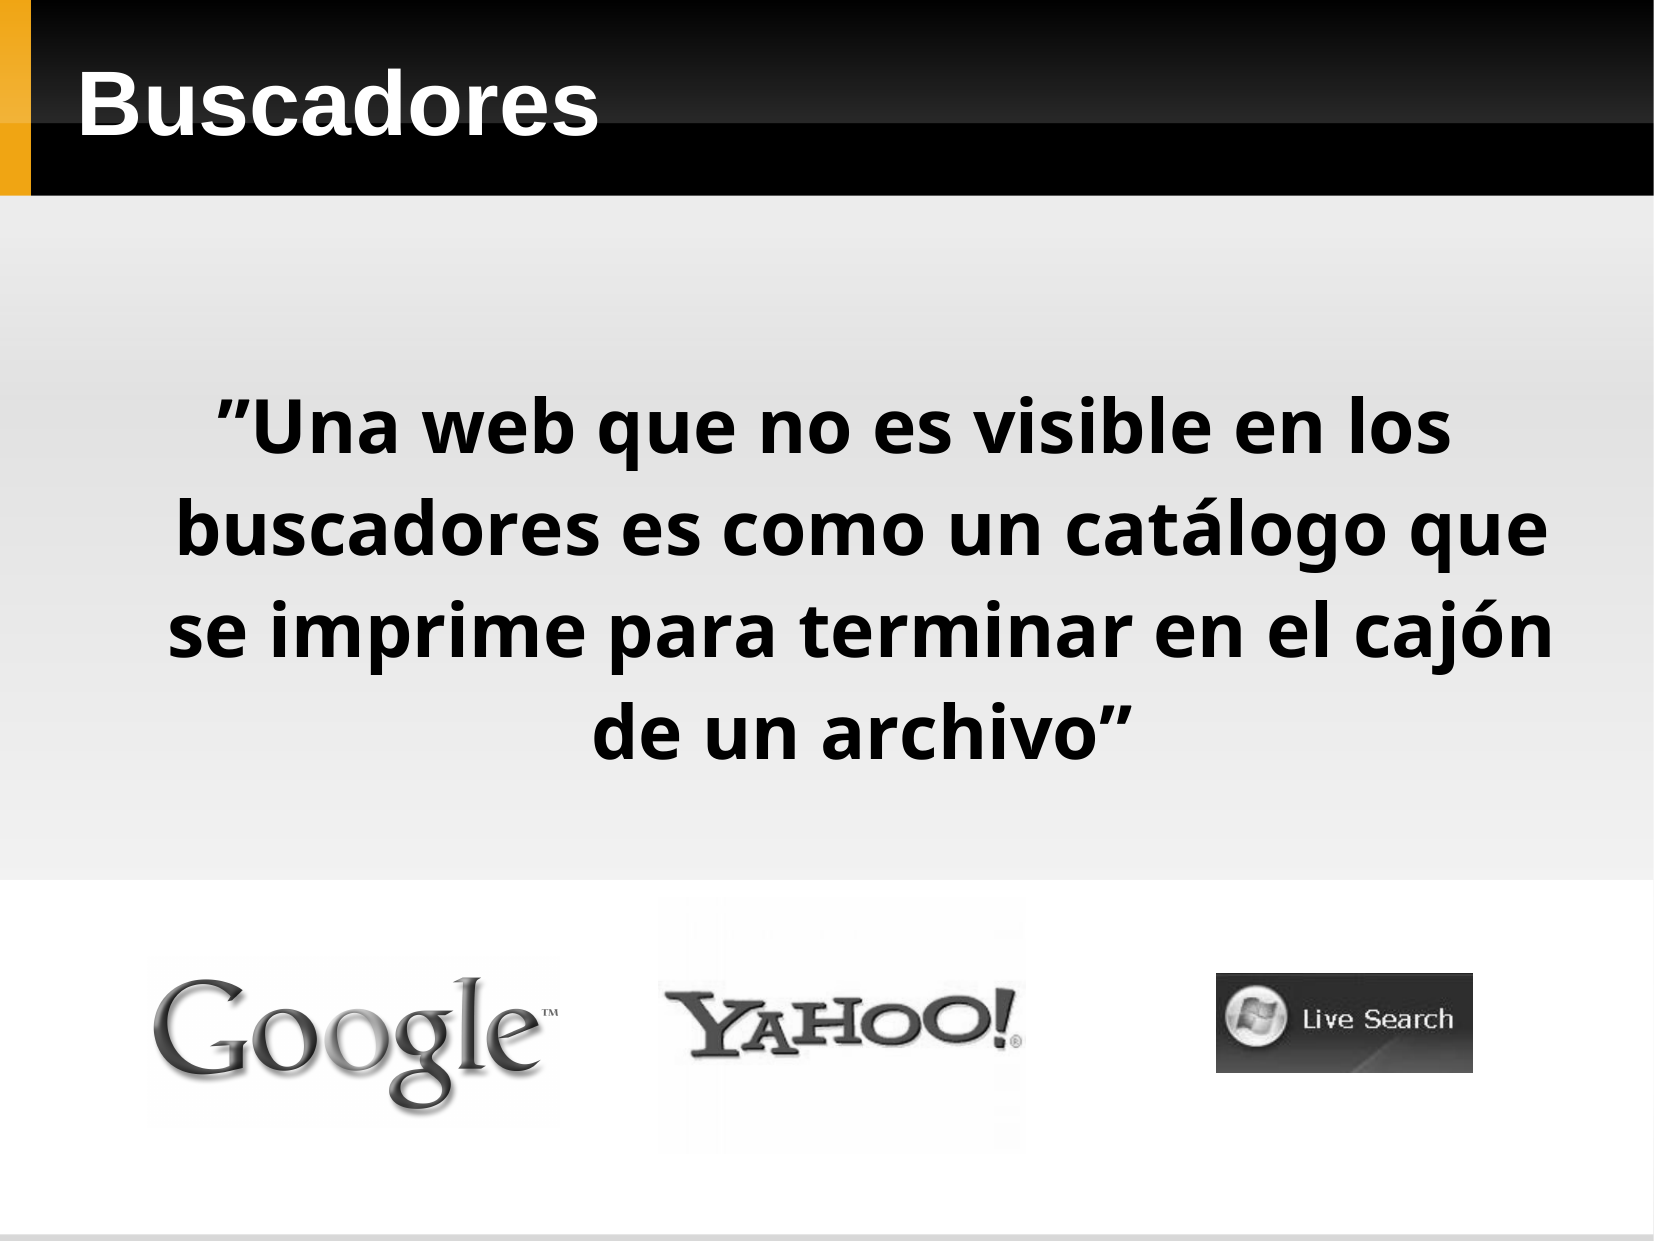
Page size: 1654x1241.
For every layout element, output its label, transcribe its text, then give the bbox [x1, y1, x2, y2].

text_box [0, 879, 1654, 1235]
picture [1216, 973, 1475, 1075]
picture [147, 956, 562, 1130]
picture [658, 897, 1028, 1156]
picture [0, 0, 1654, 879]
picture [0, 1235, 1654, 1241]
title Buscadores [76, 0, 1565, 208]
list ”Una web que no es visible en los buscadores es como un catálogo que se imprime para terminar en el cajón de un archivo” [82, 372, 1571, 764]
